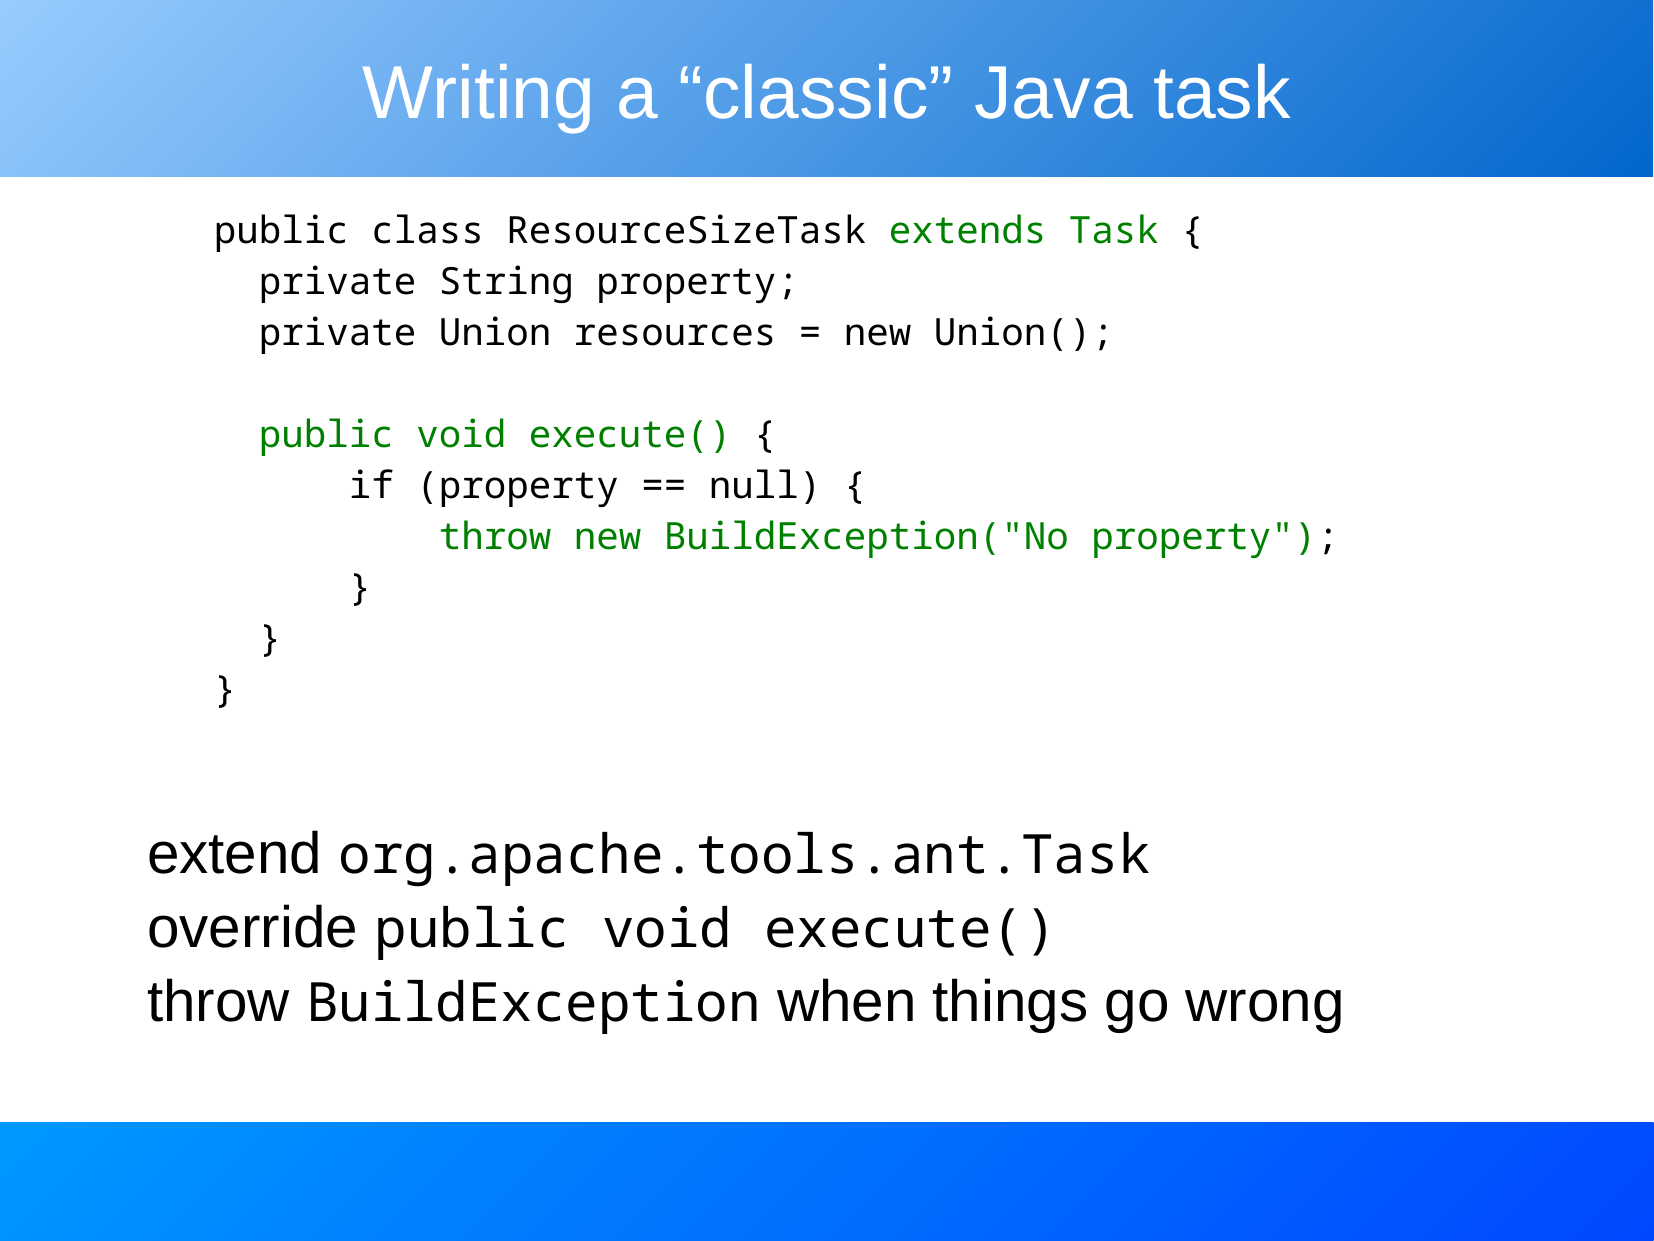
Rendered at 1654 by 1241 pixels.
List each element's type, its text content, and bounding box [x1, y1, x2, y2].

title Writing a “classic” Java task [82, 22, 1571, 163]
list extend org.apache.tools.ant.Task override public void execute() throw BuildException when things go wrong [122, 815, 1507, 1010]
text_box public class ResourceSizeTask extends Task { private String property; private Union resources = new Union(); public void execute() { if (property == null) { throw new BuildException("No property"); } } } [199, 270, 1354, 698]
